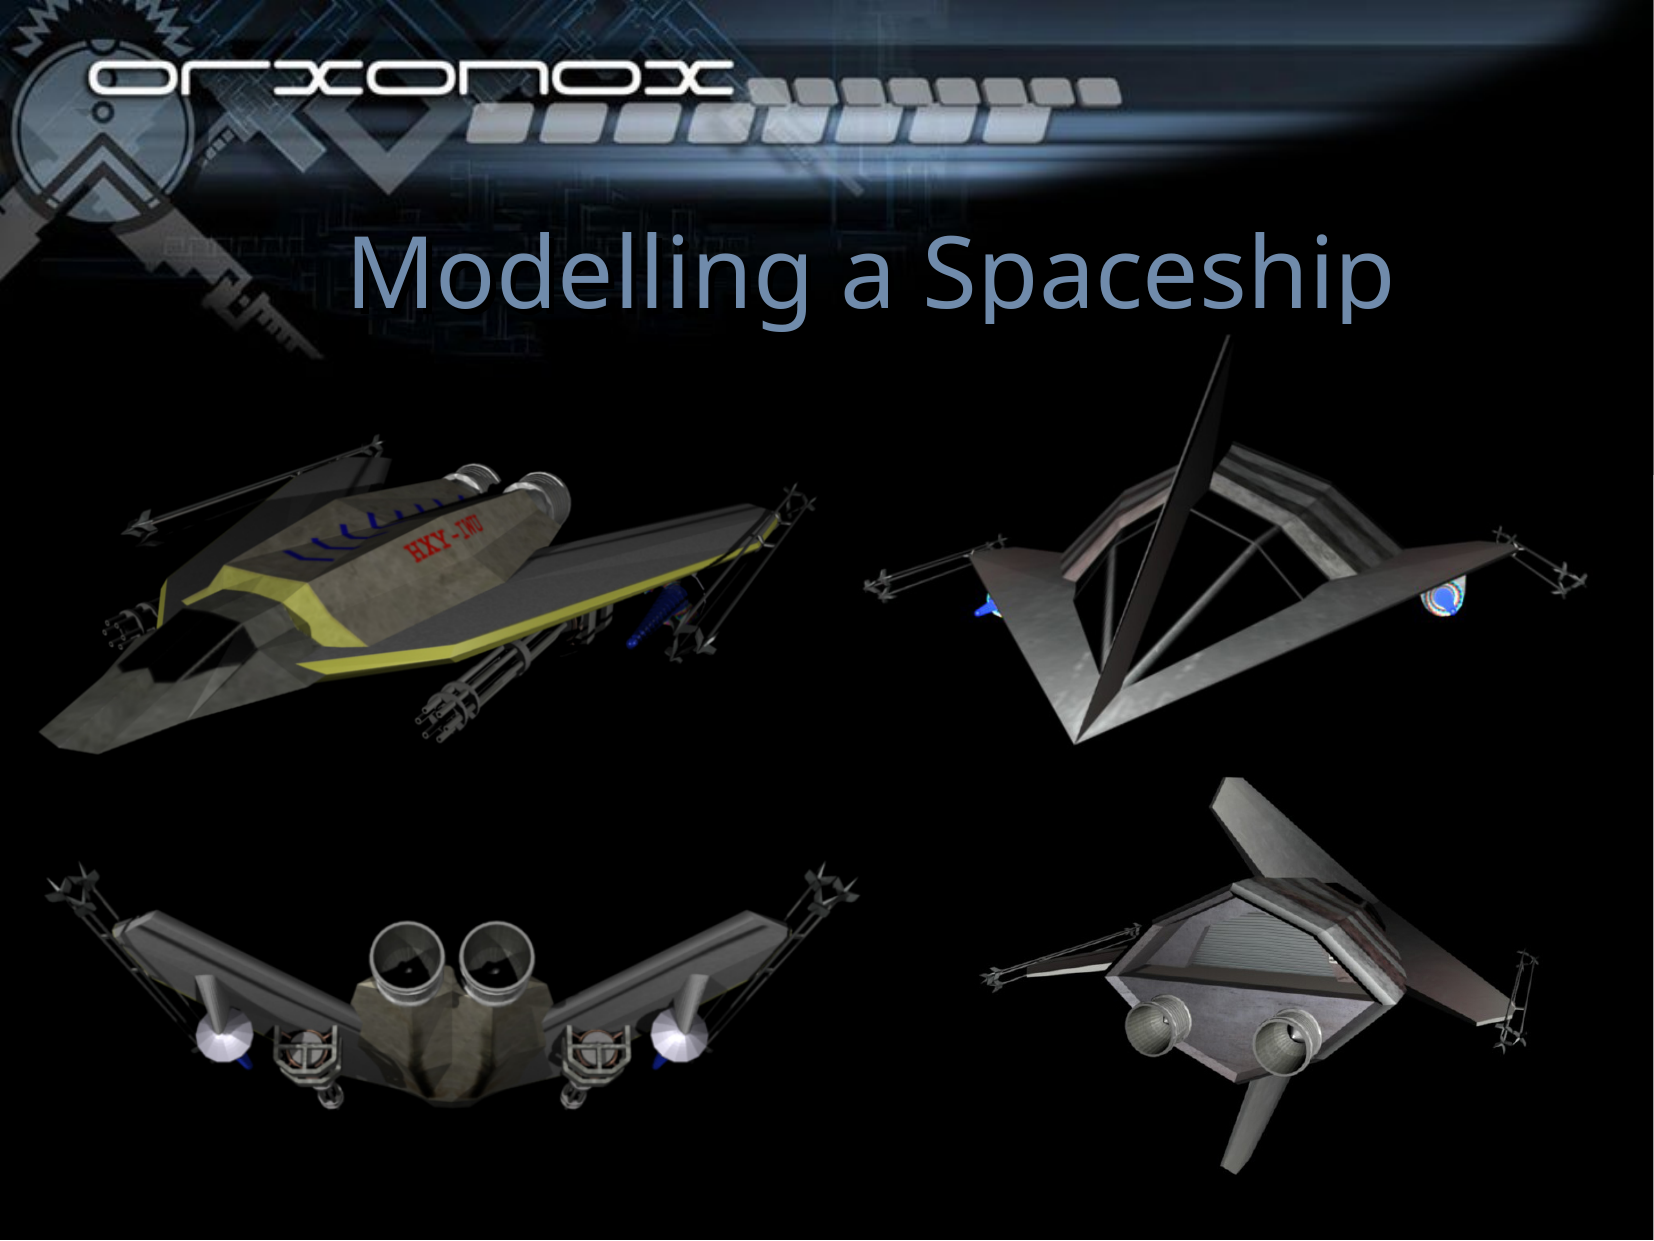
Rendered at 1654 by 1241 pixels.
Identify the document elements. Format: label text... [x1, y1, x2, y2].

picture [0, 0, 1654, 770]
picture [974, 772, 1544, 1182]
text_box Modelling a Spaceship [330, 194, 1625, 326]
picture [29, 838, 880, 1152]
